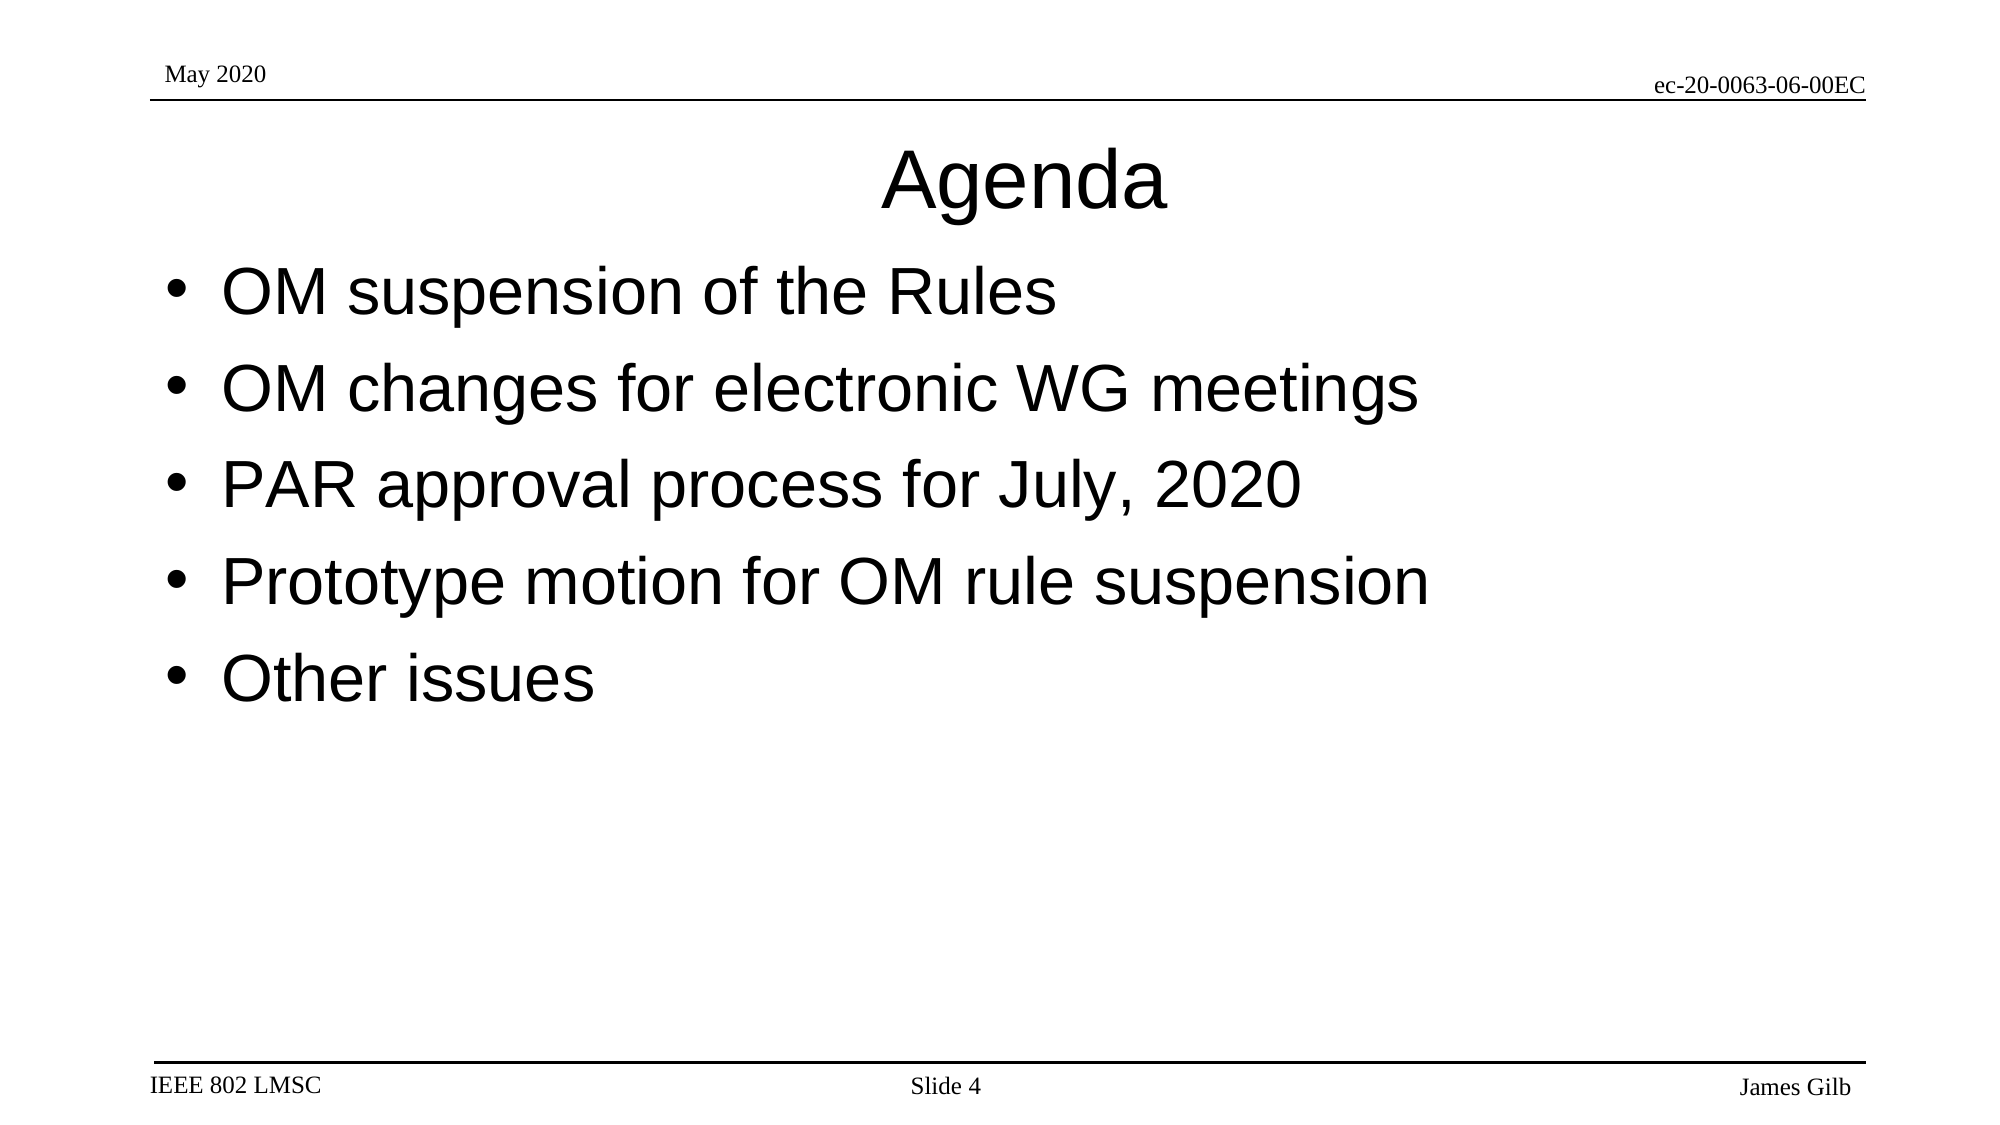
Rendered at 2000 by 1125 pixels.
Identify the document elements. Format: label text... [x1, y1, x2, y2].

title Agenda [149, 112, 1900, 238]
list OM suspension of the Rules OM changes for electronic WG meetings PAR approval process for July, 2020 Prototype motion for OM rule suspension Other issues [149, 239, 1900, 1051]
